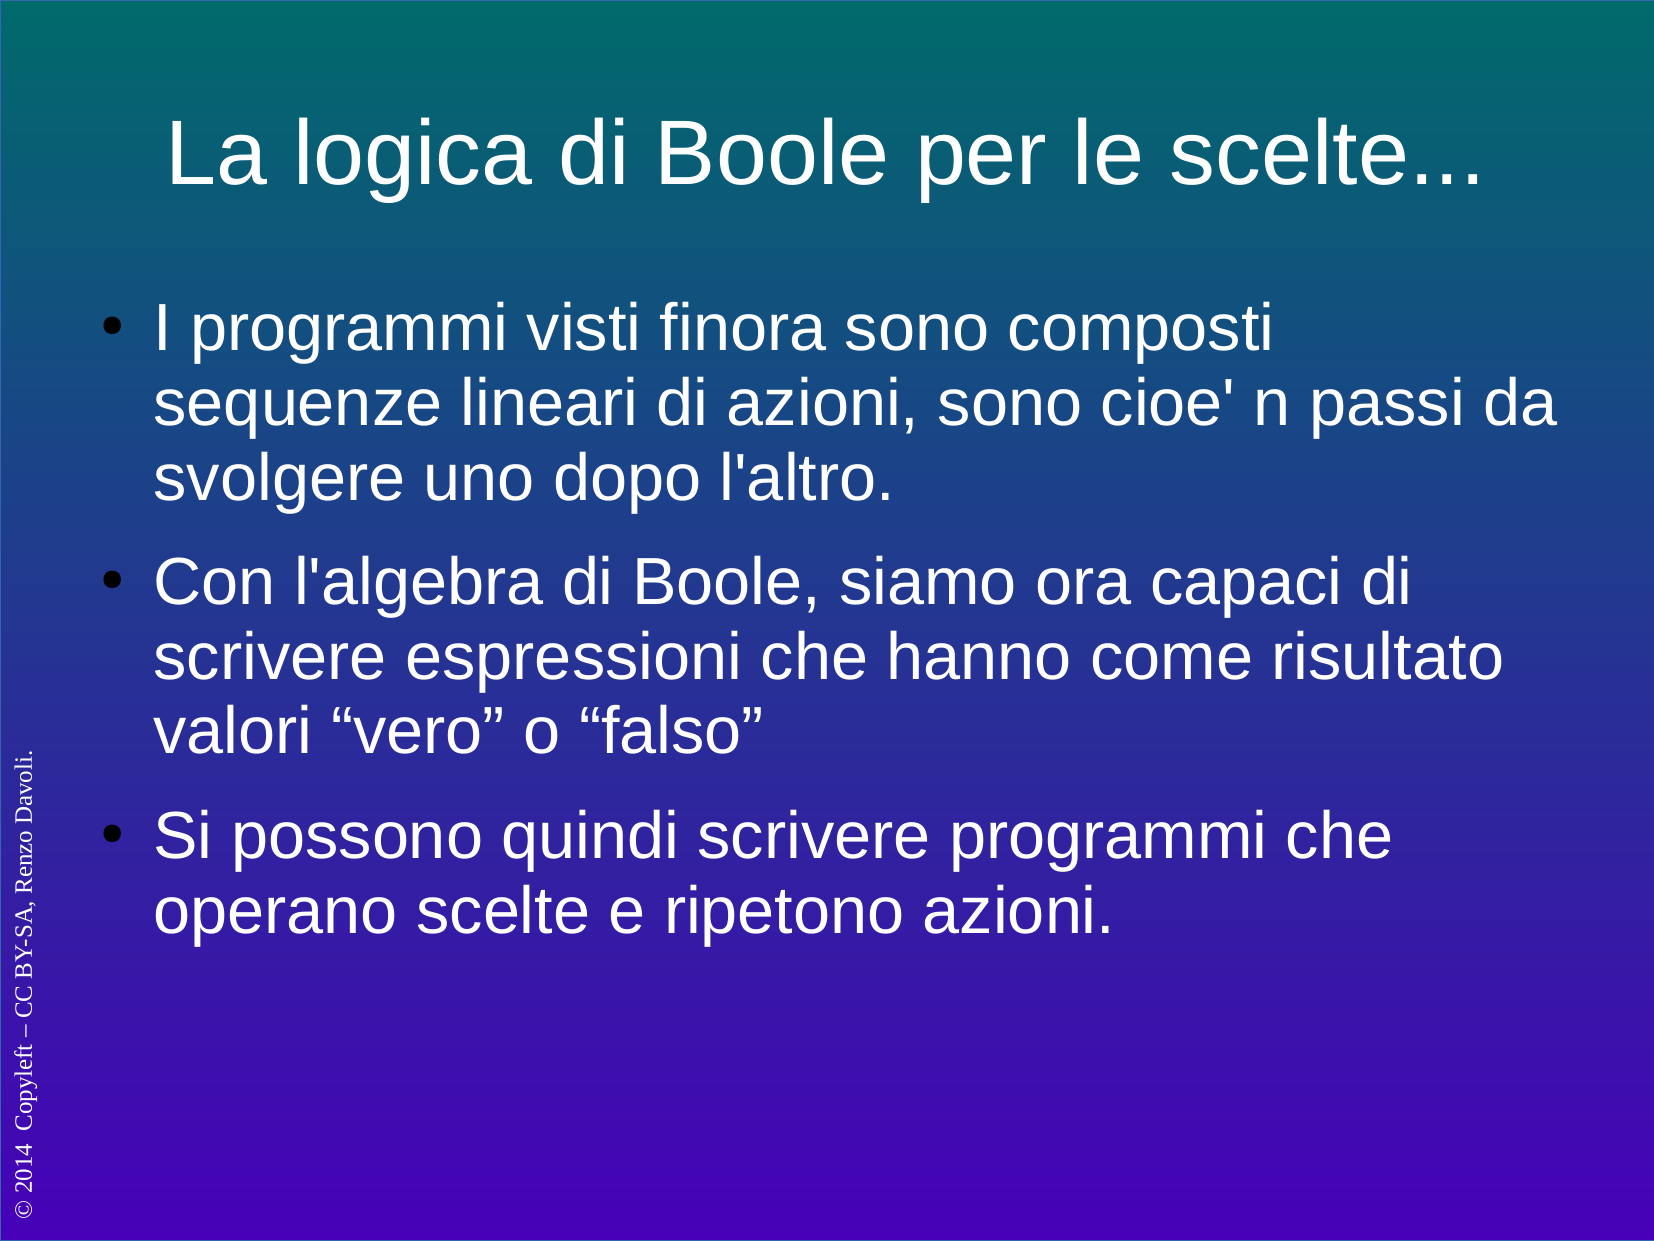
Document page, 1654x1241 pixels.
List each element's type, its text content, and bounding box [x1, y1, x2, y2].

list I programmi visti finora sono composti sequenze lineari di azioni, sono cioe' n passi da svolgere uno dopo l'altro. Con l'algebra di Boole, siamo ora capaci di scrivere espressioni che hanno come risultato valori “vero” o “falso” Si possono quindi scrivere programmi che operano scelte e ripetono azioni. [82, 290, 1571, 1010]
title La logica di Boole per le scelte... [82, 49, 1571, 257]
